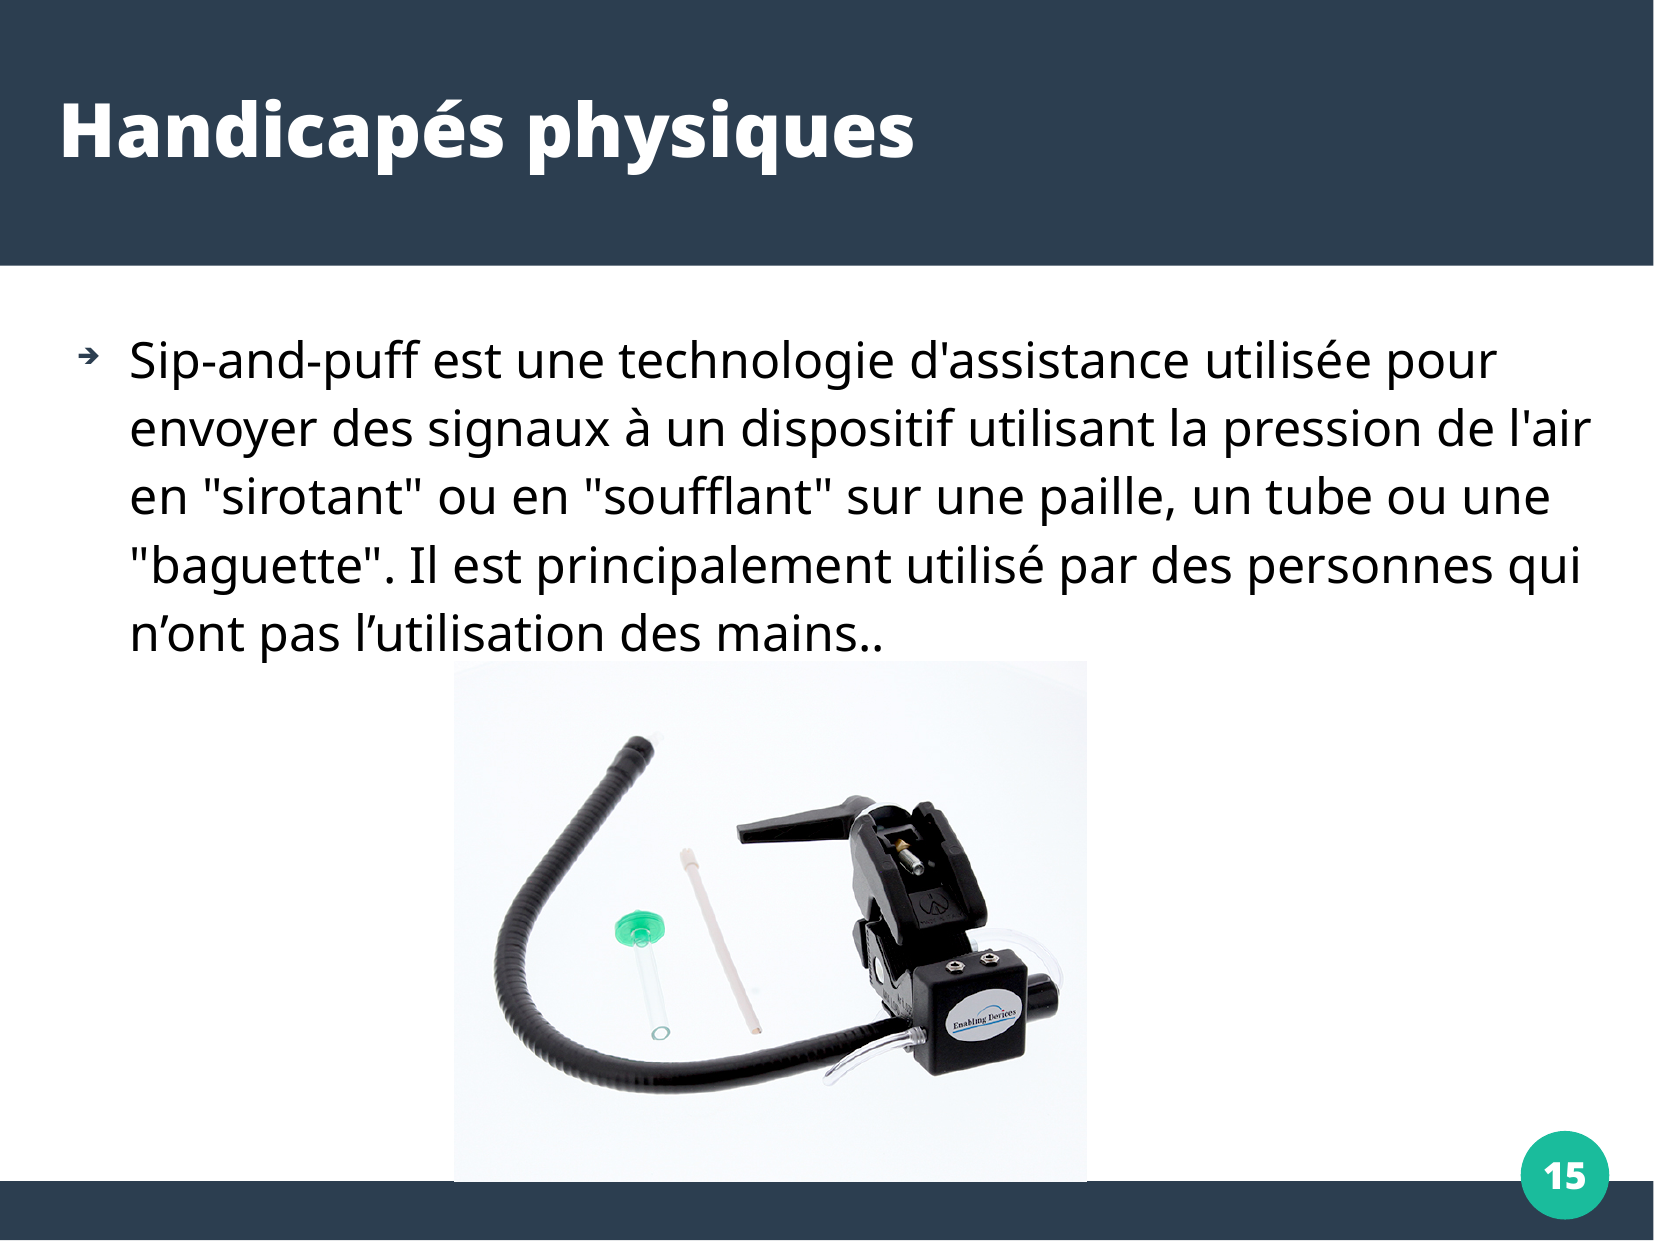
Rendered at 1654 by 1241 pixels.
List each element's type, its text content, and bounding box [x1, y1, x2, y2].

list Sip-and-puff est une technologie d'assistance utilisée pour envoyer des signaux à un dispositif utilisant la pression de l'air en "sirotant" ou en "soufflant" sur une paille, un tube ou une "baguette". Il est principalement utilisé par des personnes qui n’ont pas l’utilisation des mains.. [59, 324, 1595, 1152]
picture [454, 661, 1087, 1182]
title Handicapés physiques [59, 49, 1595, 207]
